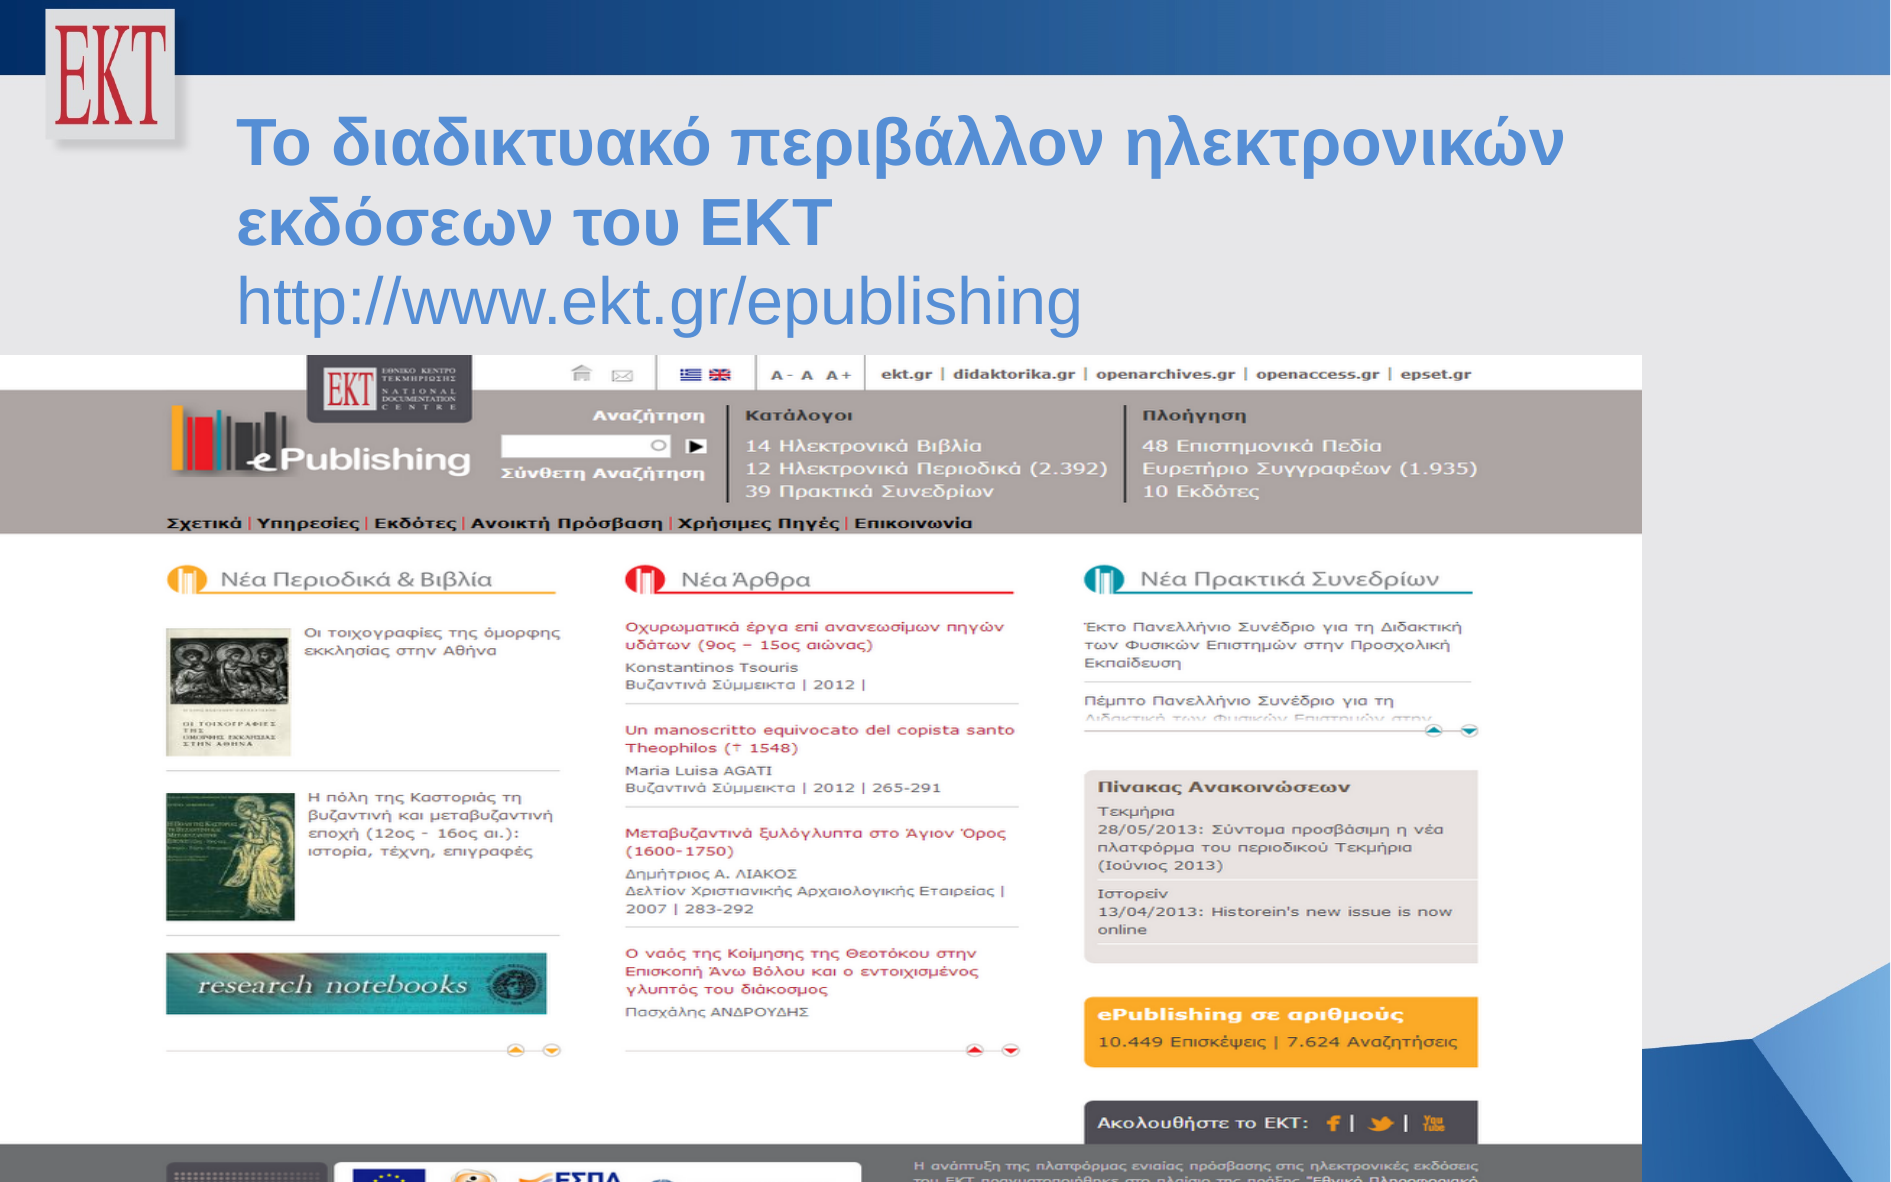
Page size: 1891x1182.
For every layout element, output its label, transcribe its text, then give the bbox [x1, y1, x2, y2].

title Το διαδικτυακό περιβάλλον ηλεκτρονικών εκδόσεων του ΕΚΤ http://www.ekt.gr/epublishing [236, 189, 1619, 248]
picture [0, 0, 1891, 1182]
